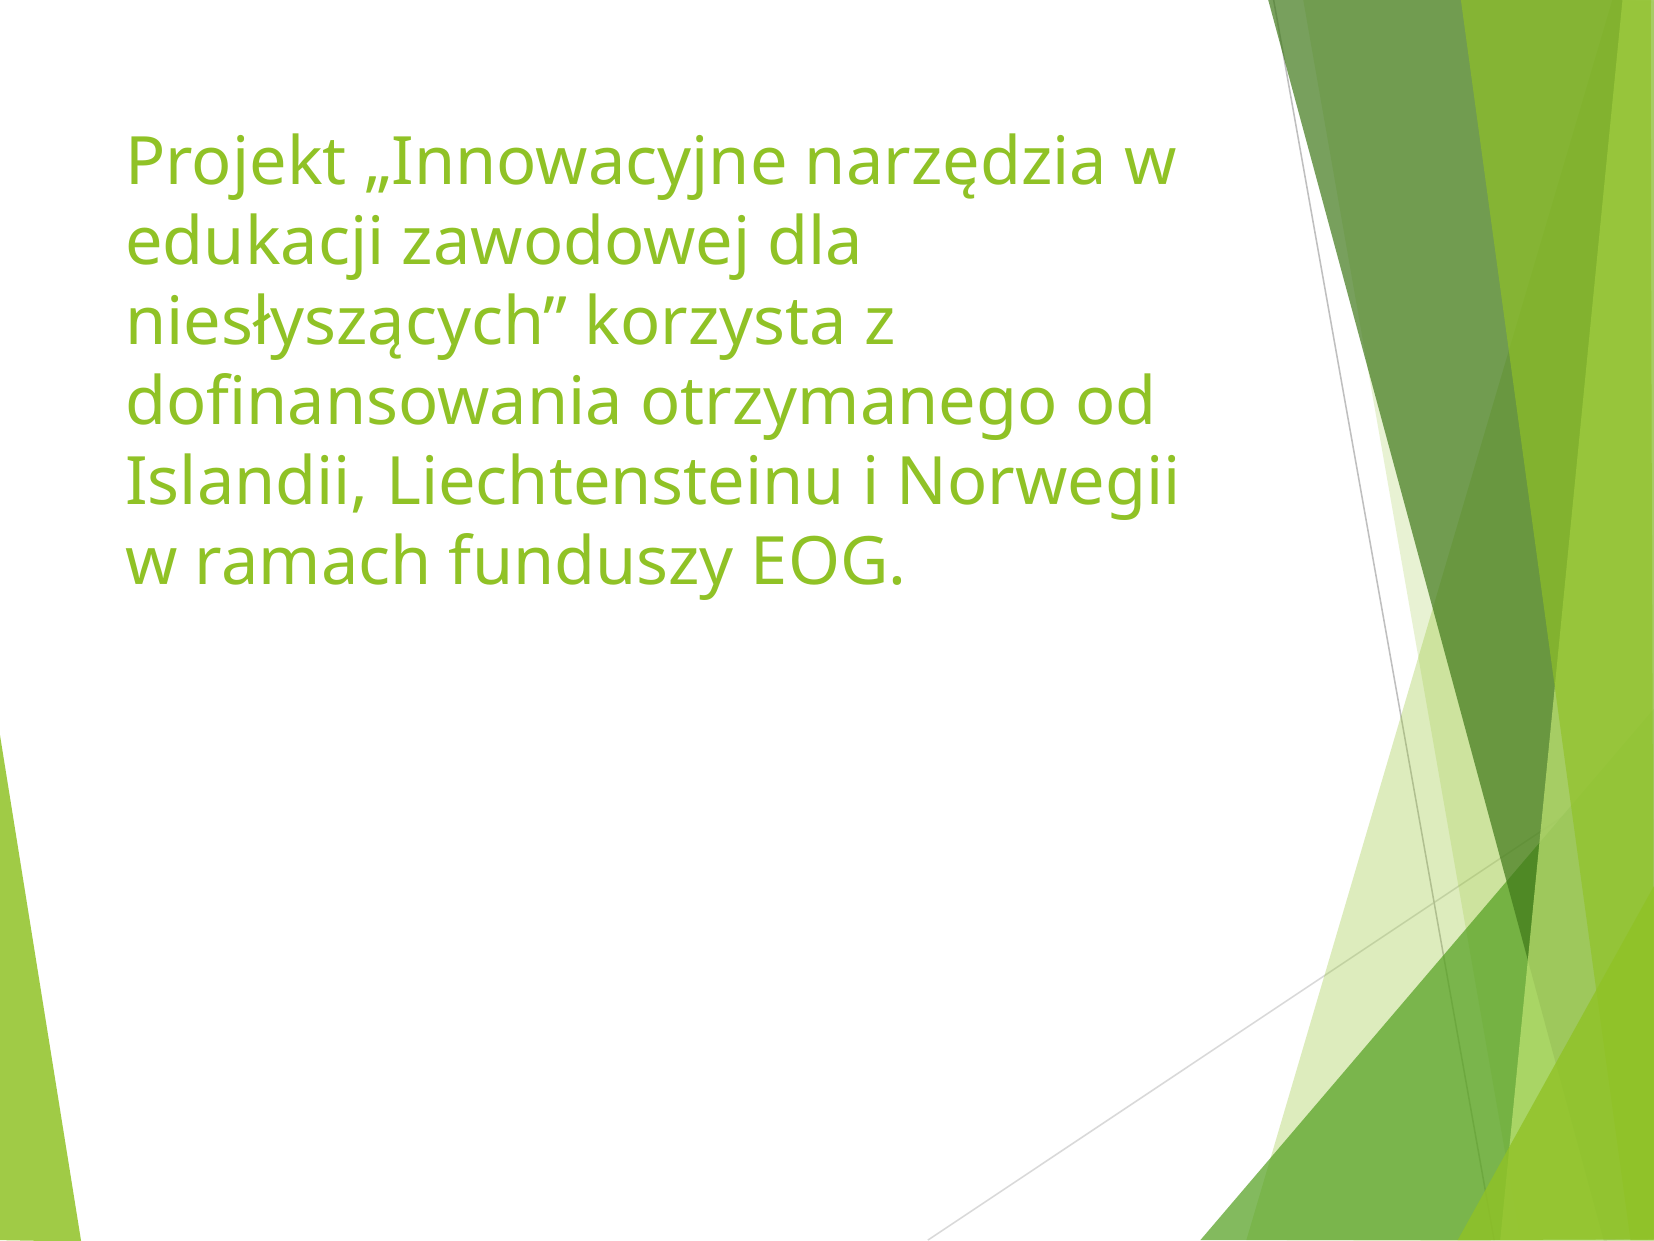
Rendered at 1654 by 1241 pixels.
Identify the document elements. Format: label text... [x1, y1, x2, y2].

title Projekt „Innowacyjne narzędzia w edukacji zawodowej dla niesłyszących” korzysta z dofinansowania otrzymanego od Islandii, Liechtensteinu i Norwegii w ramach funduszy EOG. [110, 110, 1259, 350]
